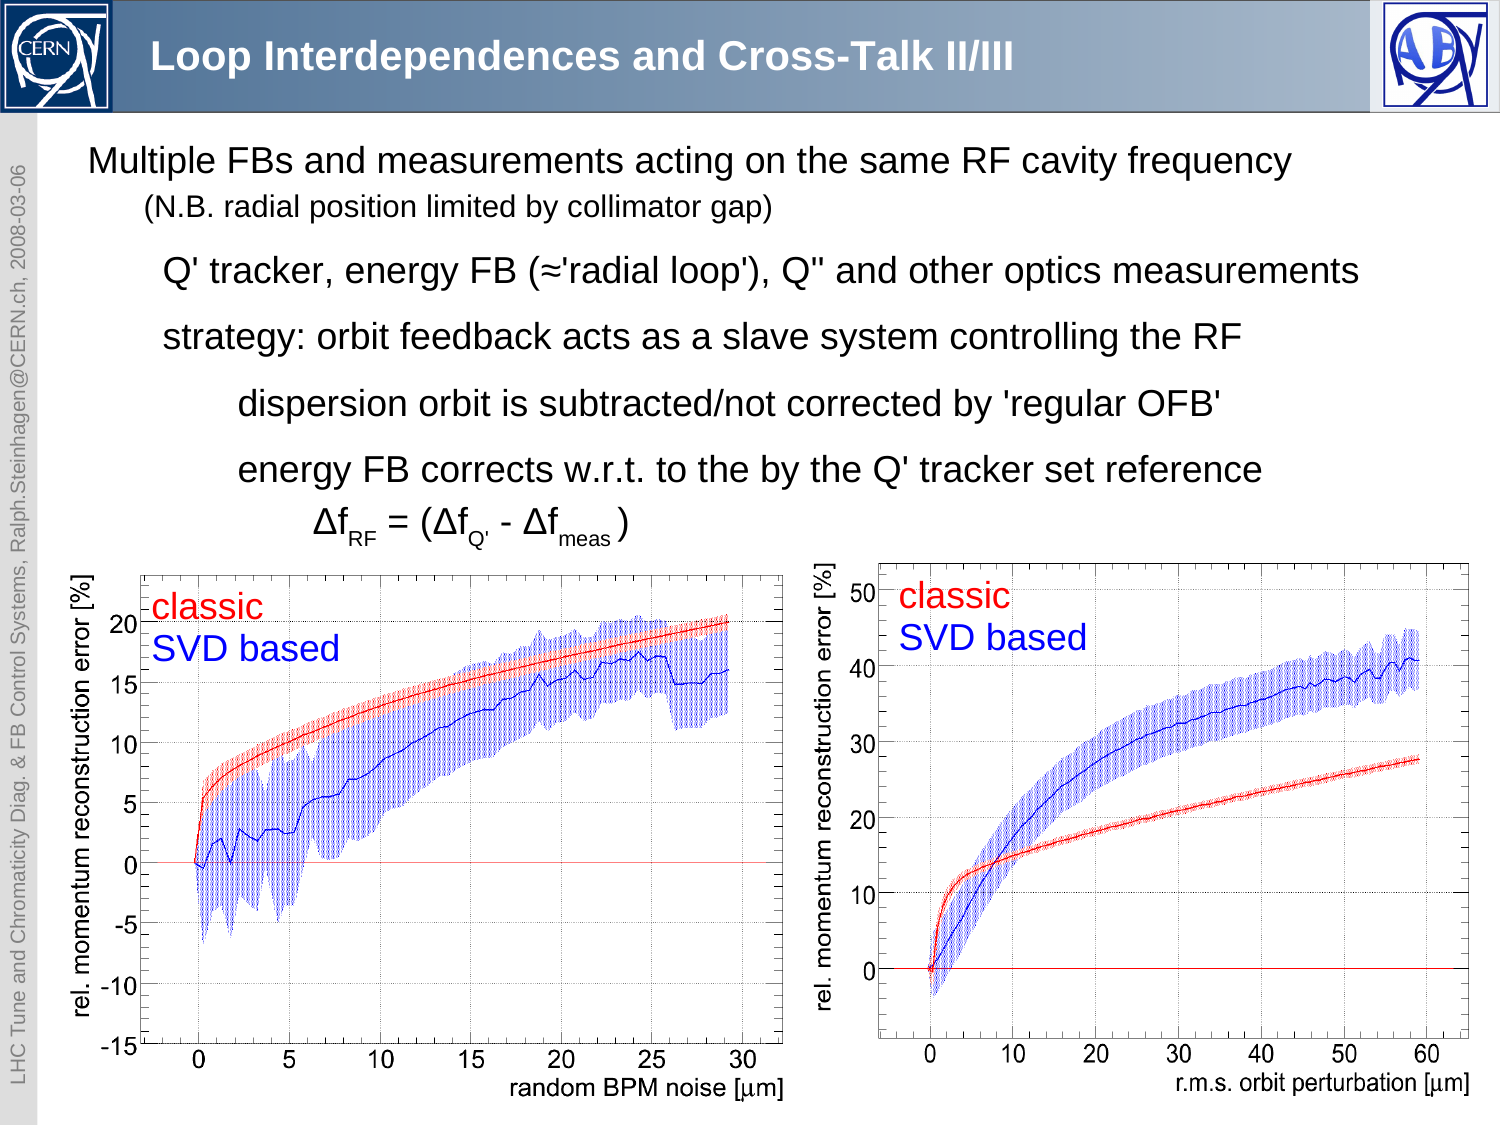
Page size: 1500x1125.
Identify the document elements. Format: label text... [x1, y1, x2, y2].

text_box classic SVD based [136, 578, 356, 687]
picture [1382, 1, 1489, 108]
text_box classic SVD based [883, 566, 1103, 675]
list Multiple FBs and measurements acting on the same RF cavity frequency (N.B. radial position limited by collimator gap) Q' tracker, energy FB (≈'radial loop'), Q'' and other optics measurements strategy: orbit feedback acts as a slave system controlling the RF dispersion orbit is subtracted/not corrected by 'regular OFB' energy FB corrects w.r.t. to the by the Q' tracker set reference ΔfRF = (ΔfQ' - Δfmeas ) [87, 137, 1438, 564]
picture [51, 552, 1482, 1109]
title Loop Interdependences and Cross-Talk II/III [150, 7, 1201, 106]
picture [0, 0, 113, 113]
